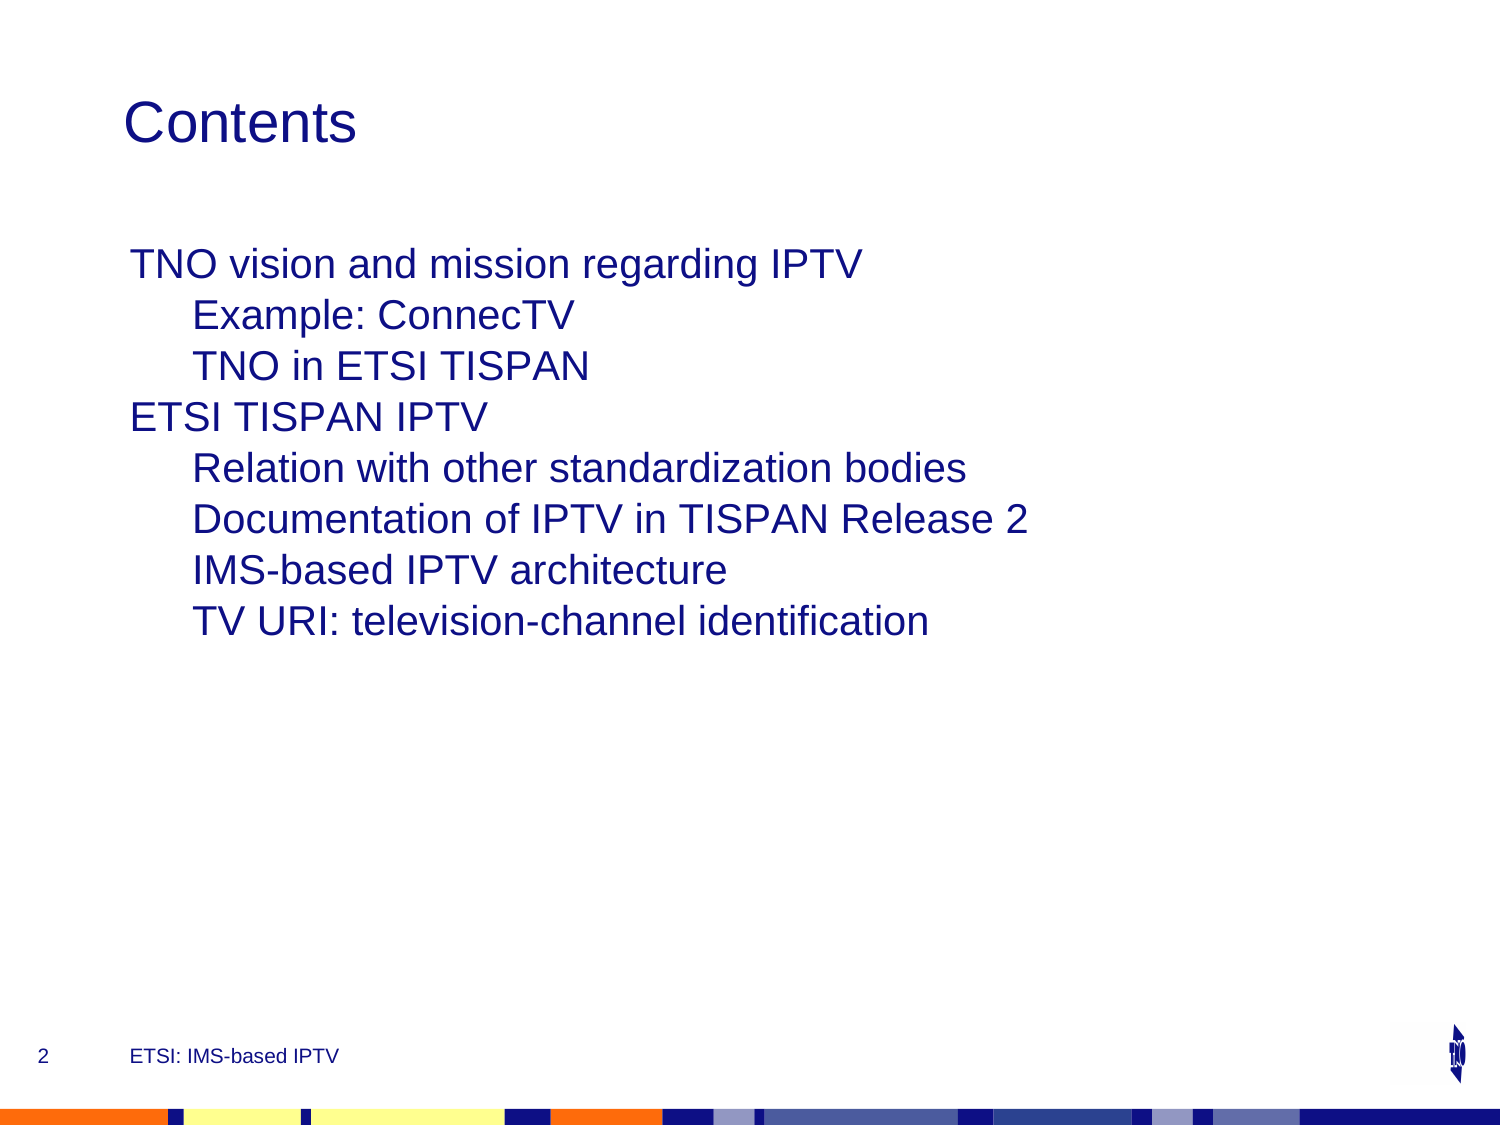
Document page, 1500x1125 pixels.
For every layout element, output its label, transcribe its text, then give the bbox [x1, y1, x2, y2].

title Contents [123, 90, 1364, 225]
list TNO vision and mission regarding IPTV Example: ConnecTV TNO in ETSI TISPAN ETSI TISPAN IPTV Relation with other standardization bodies Documentation of IPTV in TISPAN Release 2 IMS-based IPTV architecture TV URI: television-channel identification [129, 235, 1370, 941]
